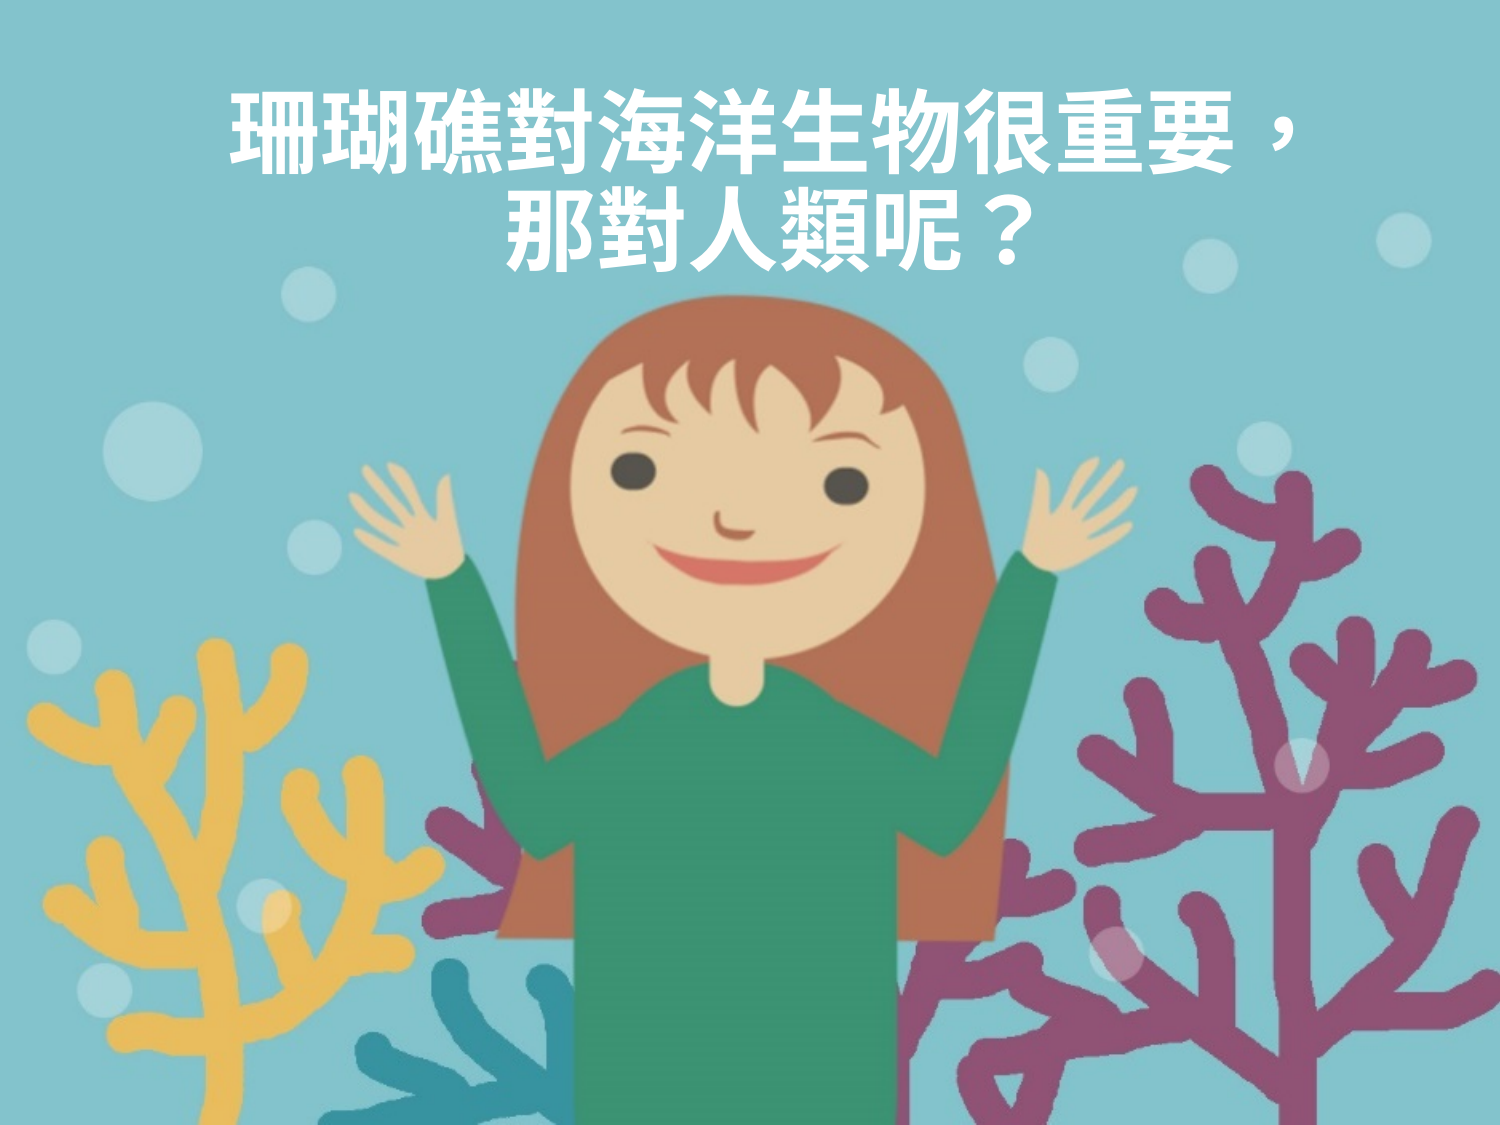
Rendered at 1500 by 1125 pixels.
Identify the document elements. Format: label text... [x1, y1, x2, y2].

title 珊瑚礁對海洋生物很重要， 那對人類呢？ [132, 77, 1427, 295]
picture [0, 0, 1500, 1125]
